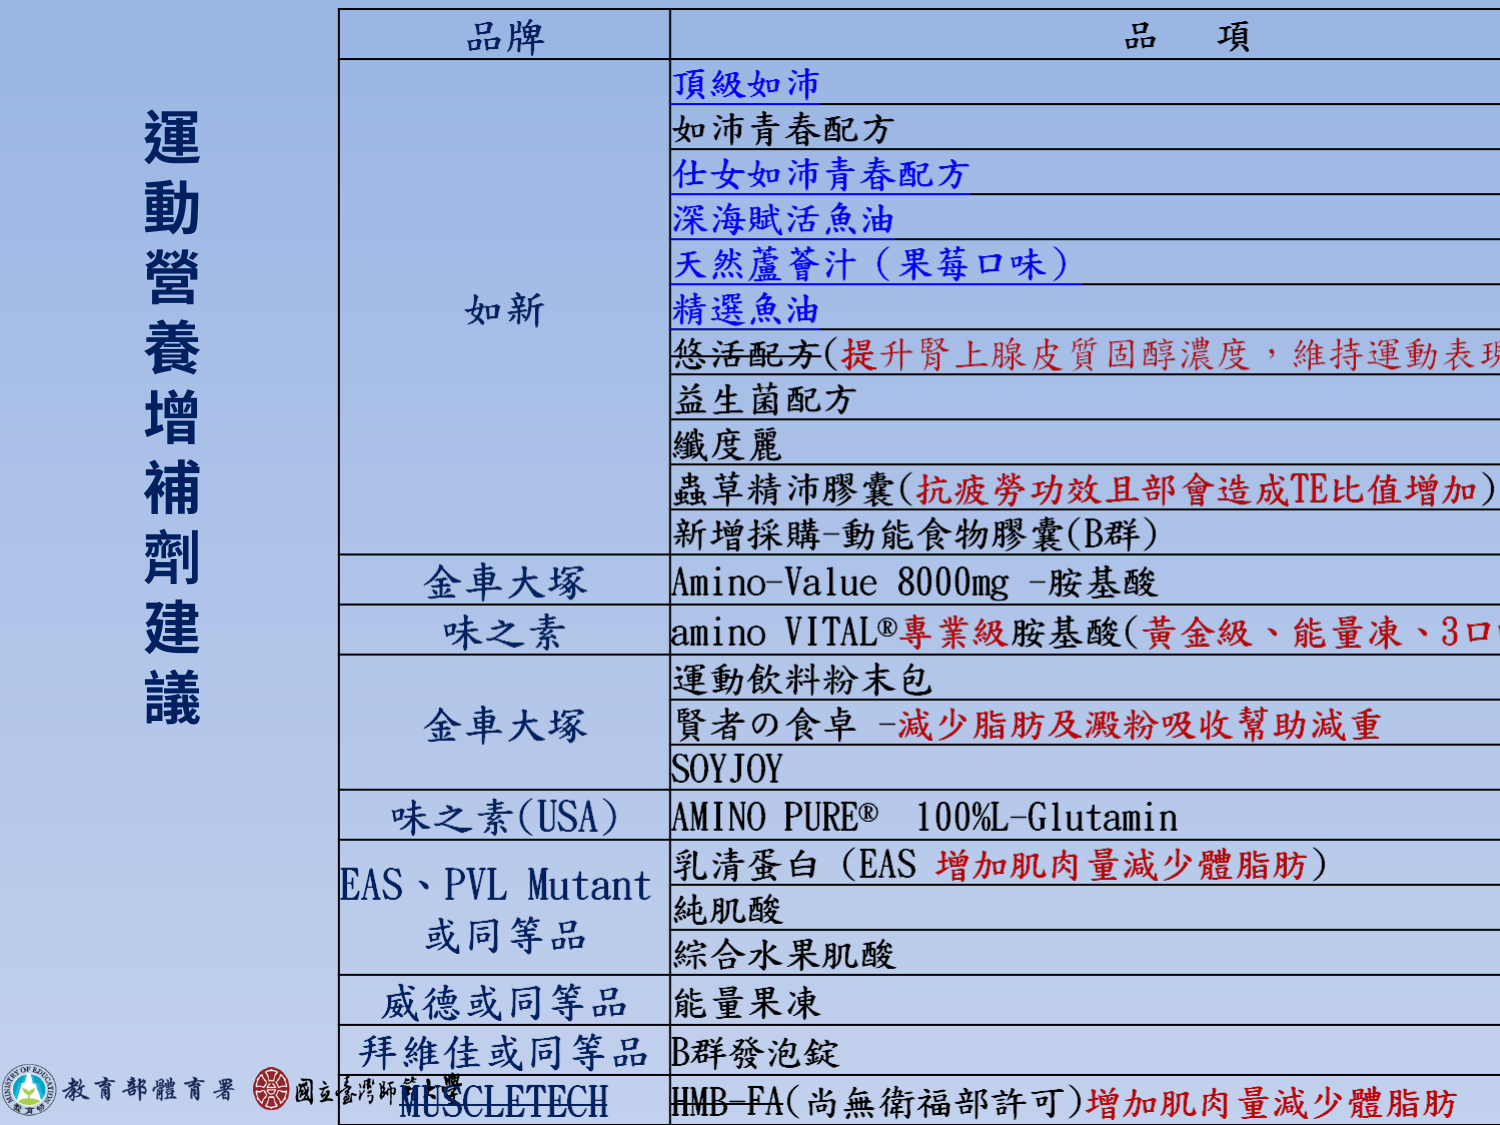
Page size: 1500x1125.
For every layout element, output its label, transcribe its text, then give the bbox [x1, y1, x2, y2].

text_box 運動營養增補劑建議 [129, 94, 206, 879]
picture [327, 0, 1500, 1125]
